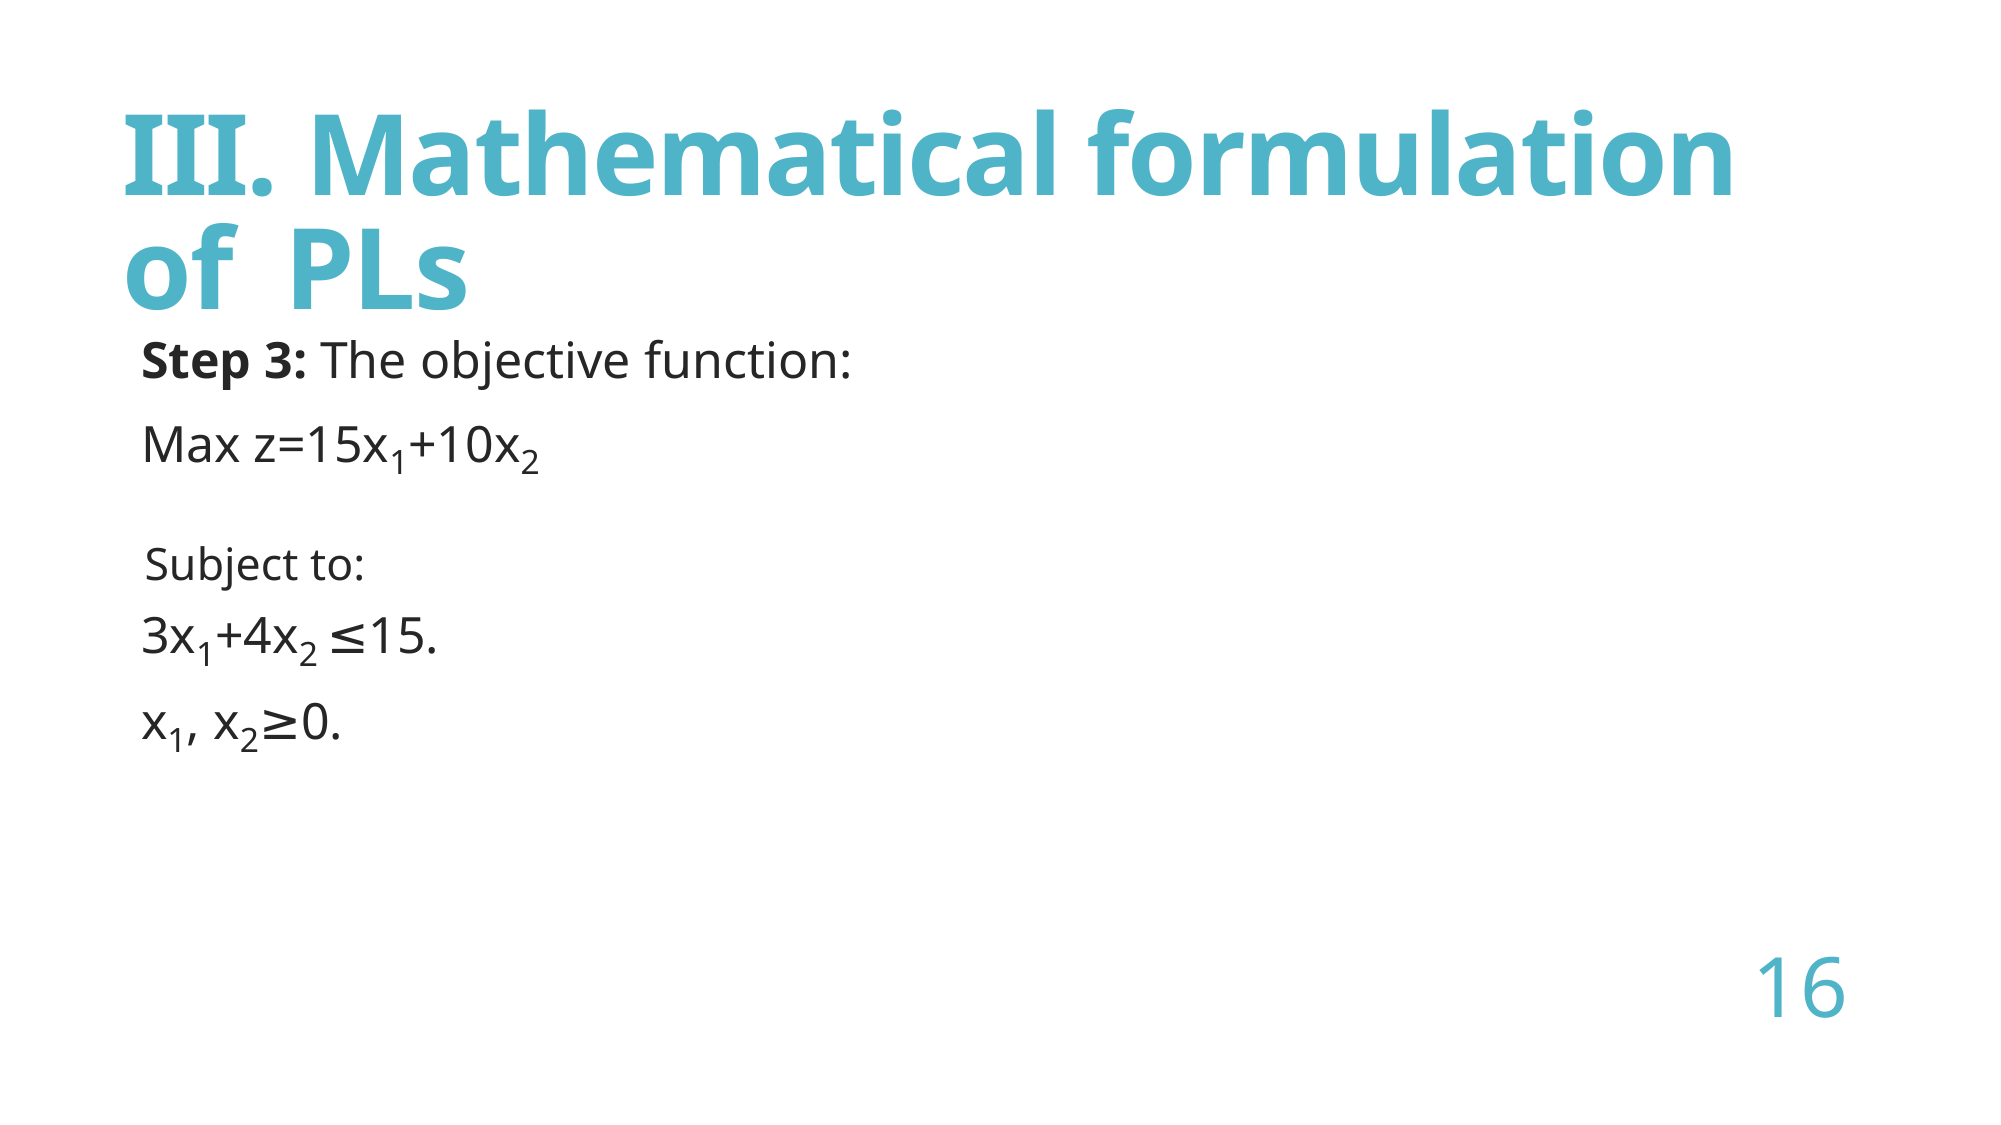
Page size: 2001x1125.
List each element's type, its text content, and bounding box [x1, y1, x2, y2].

text_box III. Mathematical formulation of PLs [107, 81, 1875, 354]
text_box Step 3: The objective function: Max z=15x1+10x2 Subject to: 3x1+4x2 ≤15. x1, x2≥0. [111, 329, 1876, 948]
text_box <number> [1737, 924, 1906, 1056]
